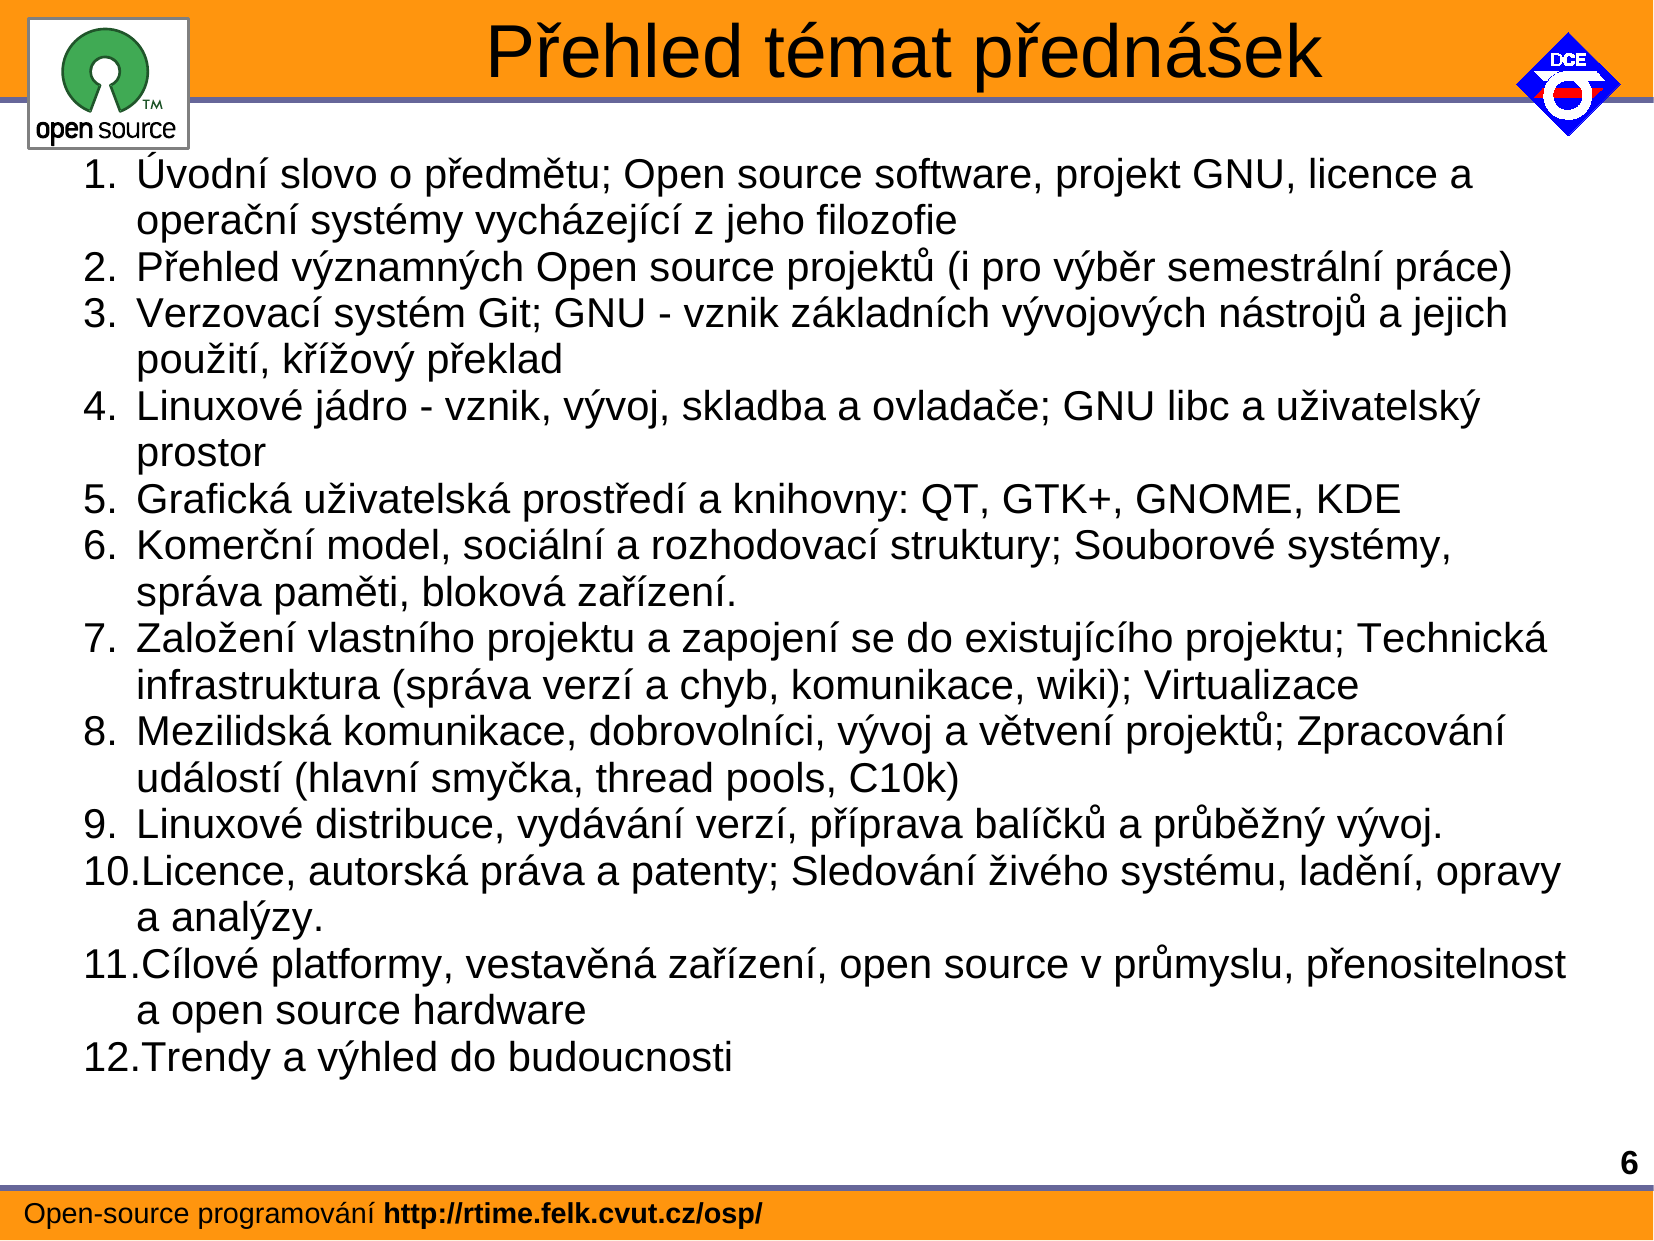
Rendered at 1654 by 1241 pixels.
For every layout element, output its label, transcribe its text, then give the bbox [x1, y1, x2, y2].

title Přehled témat přednášek [178, 4, 1631, 98]
list Úvodní slovo o předmětu; Open source software, projekt GNU, licence a operační systémy vycházející z jeho filozofie Přehled významných Open source projektů (i pro výběr semestrální práce) Verzovací systém Git; GNU - vznik základních vývojových nástrojů a jejich použití, křížový překlad Linuxové jádro - vznik, vývoj, skladba a ovladače; GNU libc a uživatelský prostor Grafická uživatelská prostředí a knihovny: QT, GTK+, GNOME, KDE Komerční model, sociální a rozhodovací struktury; Souborové systémy, správa paměti, bloková zařízení. Založení vlastního projektu a zapojení se do existujícího projektu; Technická infrastruktura (správa verzí a chyb, komunikace, wiki); Virtualizace Mezilidská komunikace, dobrovolníci, vývoj a větvení projektů; Zpracování událostí (hlavní smyčka, thread pools, C10k) Linuxové distribuce, vydávání verzí, příprava balíčků a průběžný vývoj. Licence, autorská práva a patenty; Sledování živého systému, ladění, opravy a analýzy. Cílové platformy, vestavěná zařízení, open source v průmyslu, přenositelnost a open source hardware Trendy a výhled do budoucnosti [65, 150, 1589, 1241]
